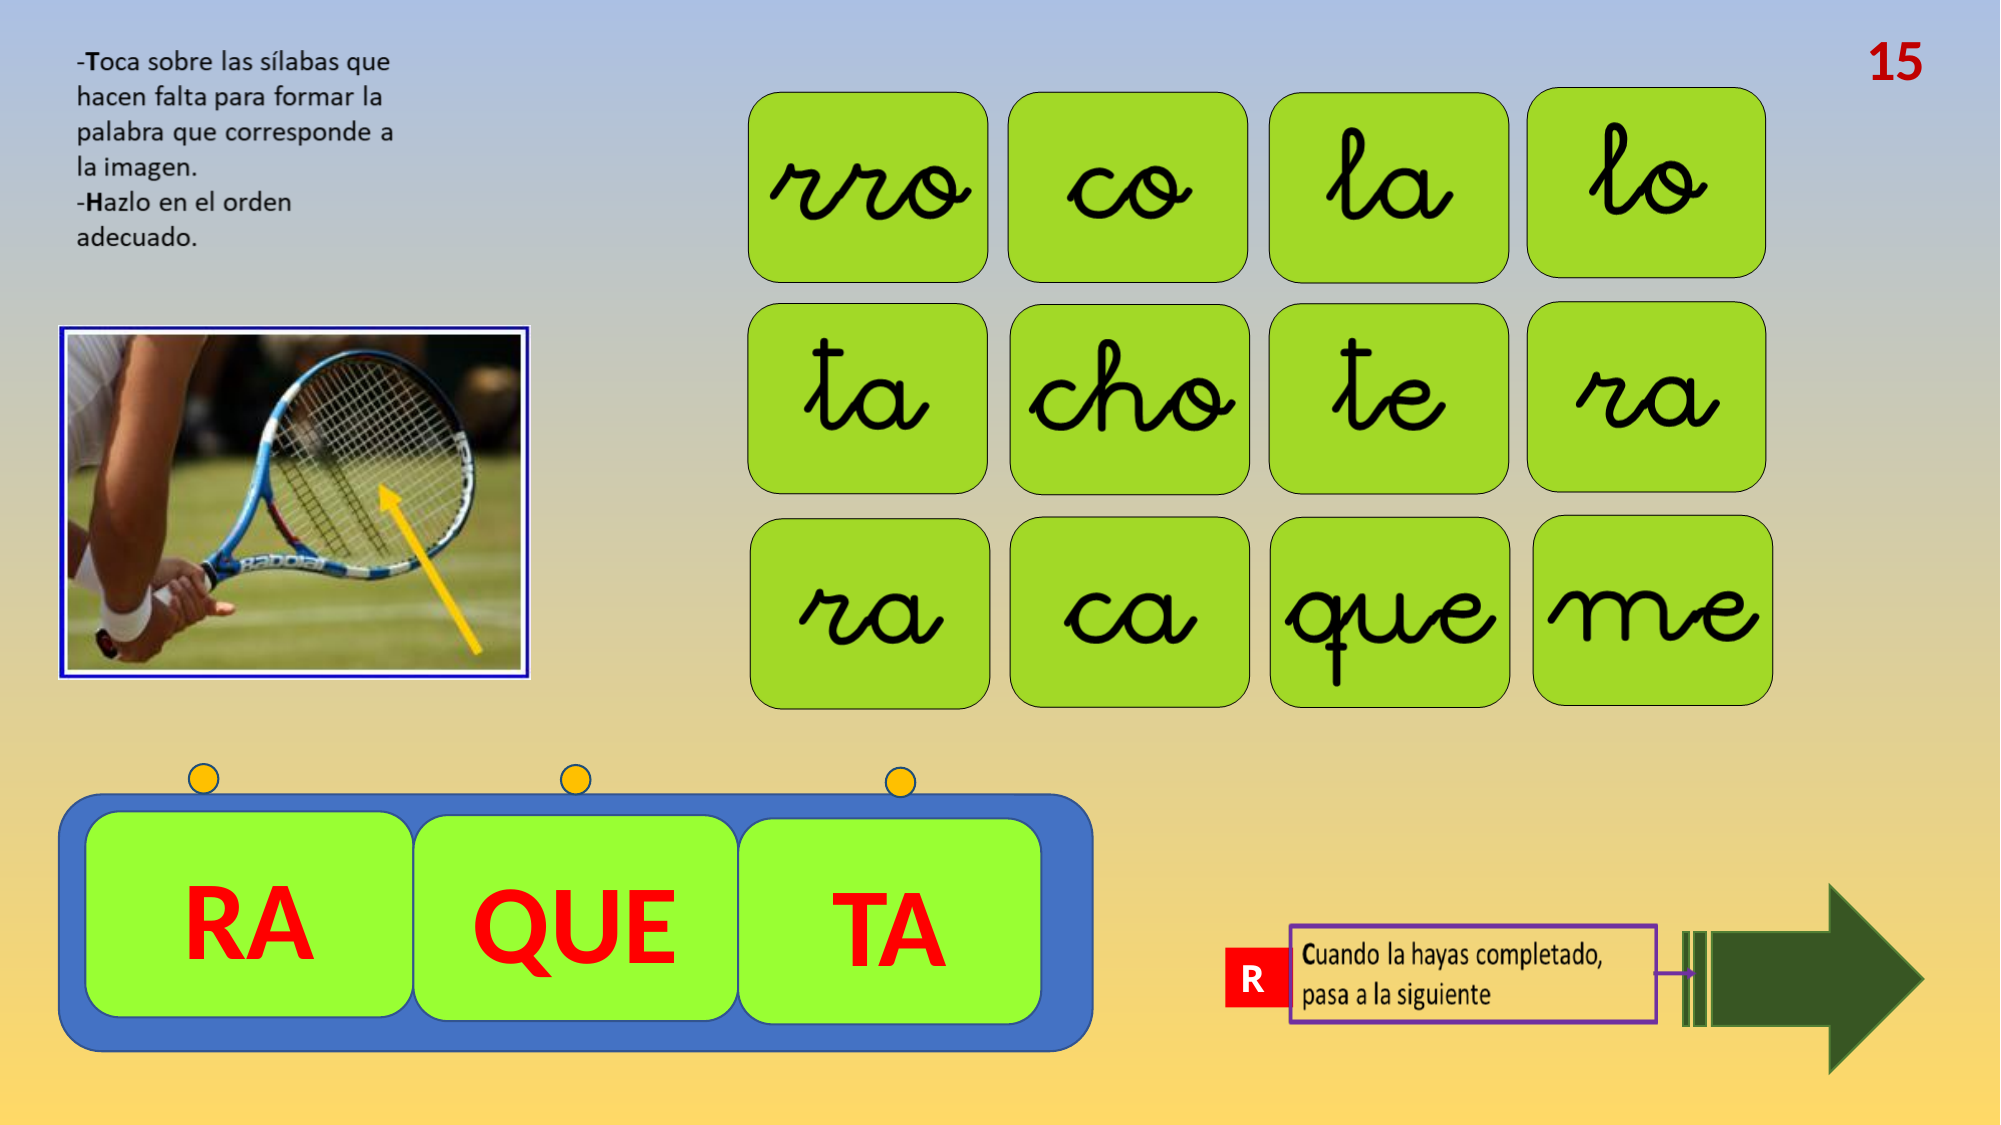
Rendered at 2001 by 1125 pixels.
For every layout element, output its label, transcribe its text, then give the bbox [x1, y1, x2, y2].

picture [1285, 922, 1707, 1035]
text_box 15 [1851, 14, 1979, 100]
picture [1268, 92, 1510, 284]
picture [1526, 86, 1767, 279]
text_box [58, 764, 1093, 1052]
picture [58, 34, 431, 272]
picture [747, 91, 989, 284]
text_box TA [738, 818, 1042, 1025]
picture [1532, 514, 1774, 707]
picture [749, 518, 991, 710]
picture [747, 302, 989, 495]
picture [1009, 516, 1251, 708]
picture [1007, 91, 1249, 284]
picture [1526, 301, 1767, 493]
picture [1268, 303, 1510, 495]
picture [1269, 516, 1511, 709]
picture [58, 325, 531, 680]
text_box QUE [413, 815, 738, 1022]
text_box [1711, 885, 1924, 1073]
picture [1009, 303, 1251, 496]
text_box R [1225, 947, 1285, 1008]
text_box RA [85, 811, 414, 1018]
